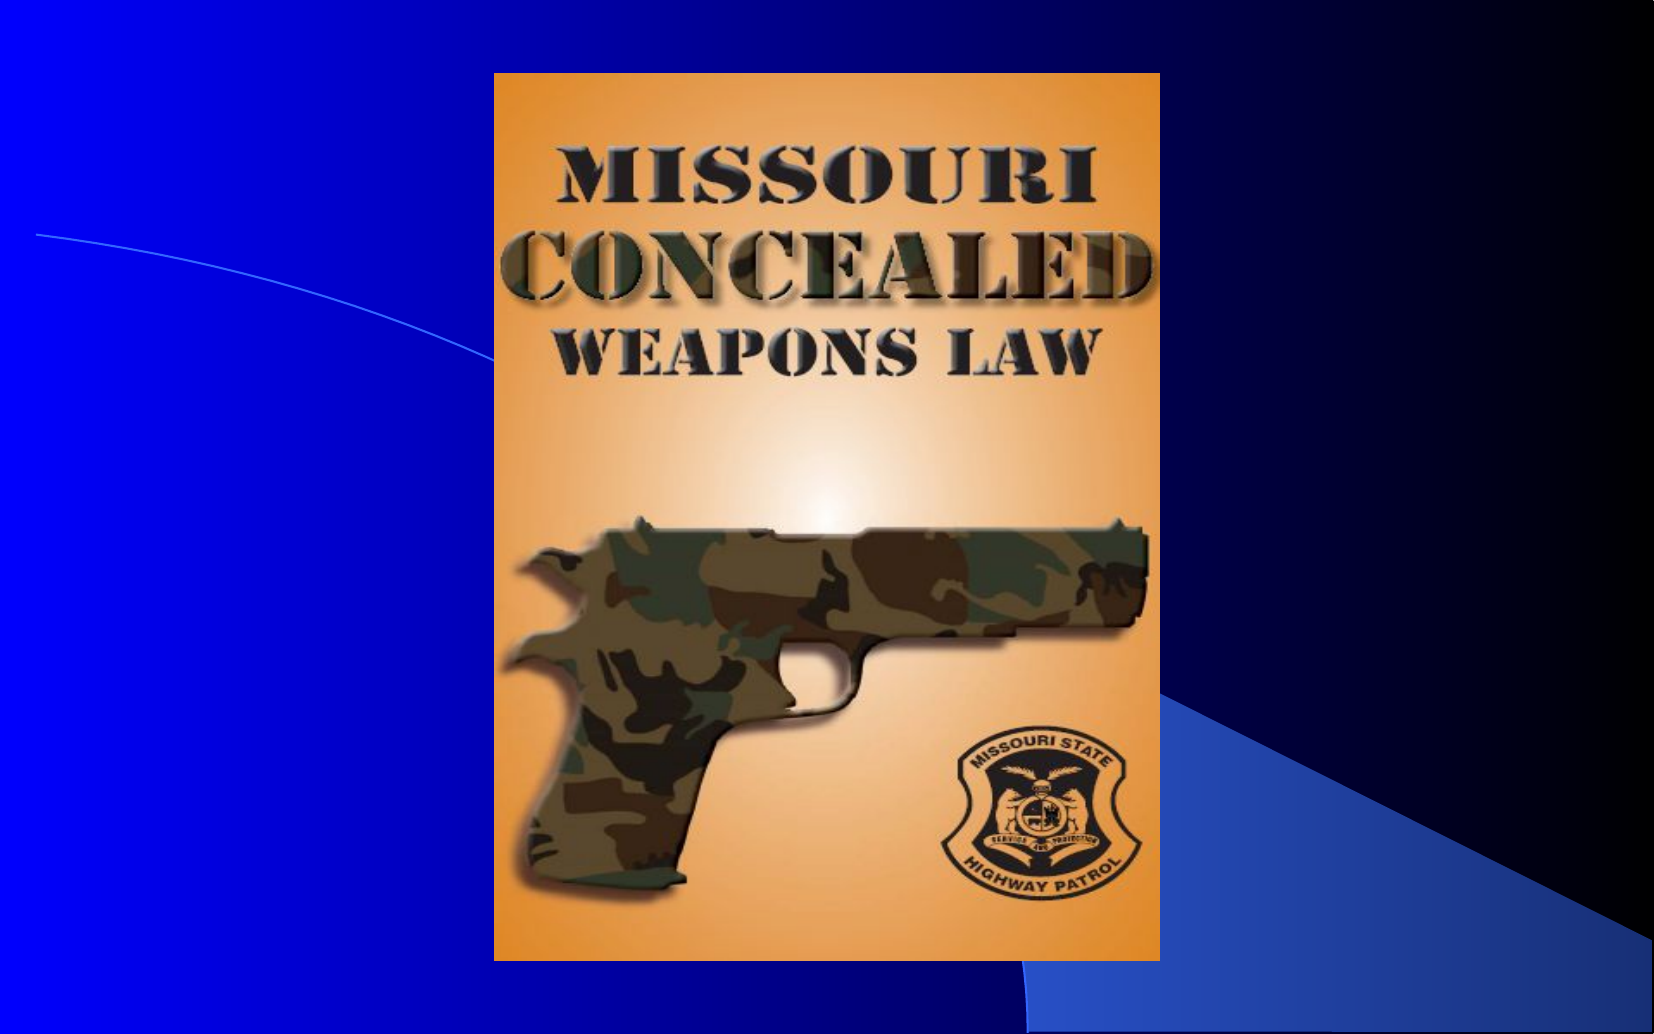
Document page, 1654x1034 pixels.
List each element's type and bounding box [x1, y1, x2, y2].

picture [494, 73, 1160, 961]
